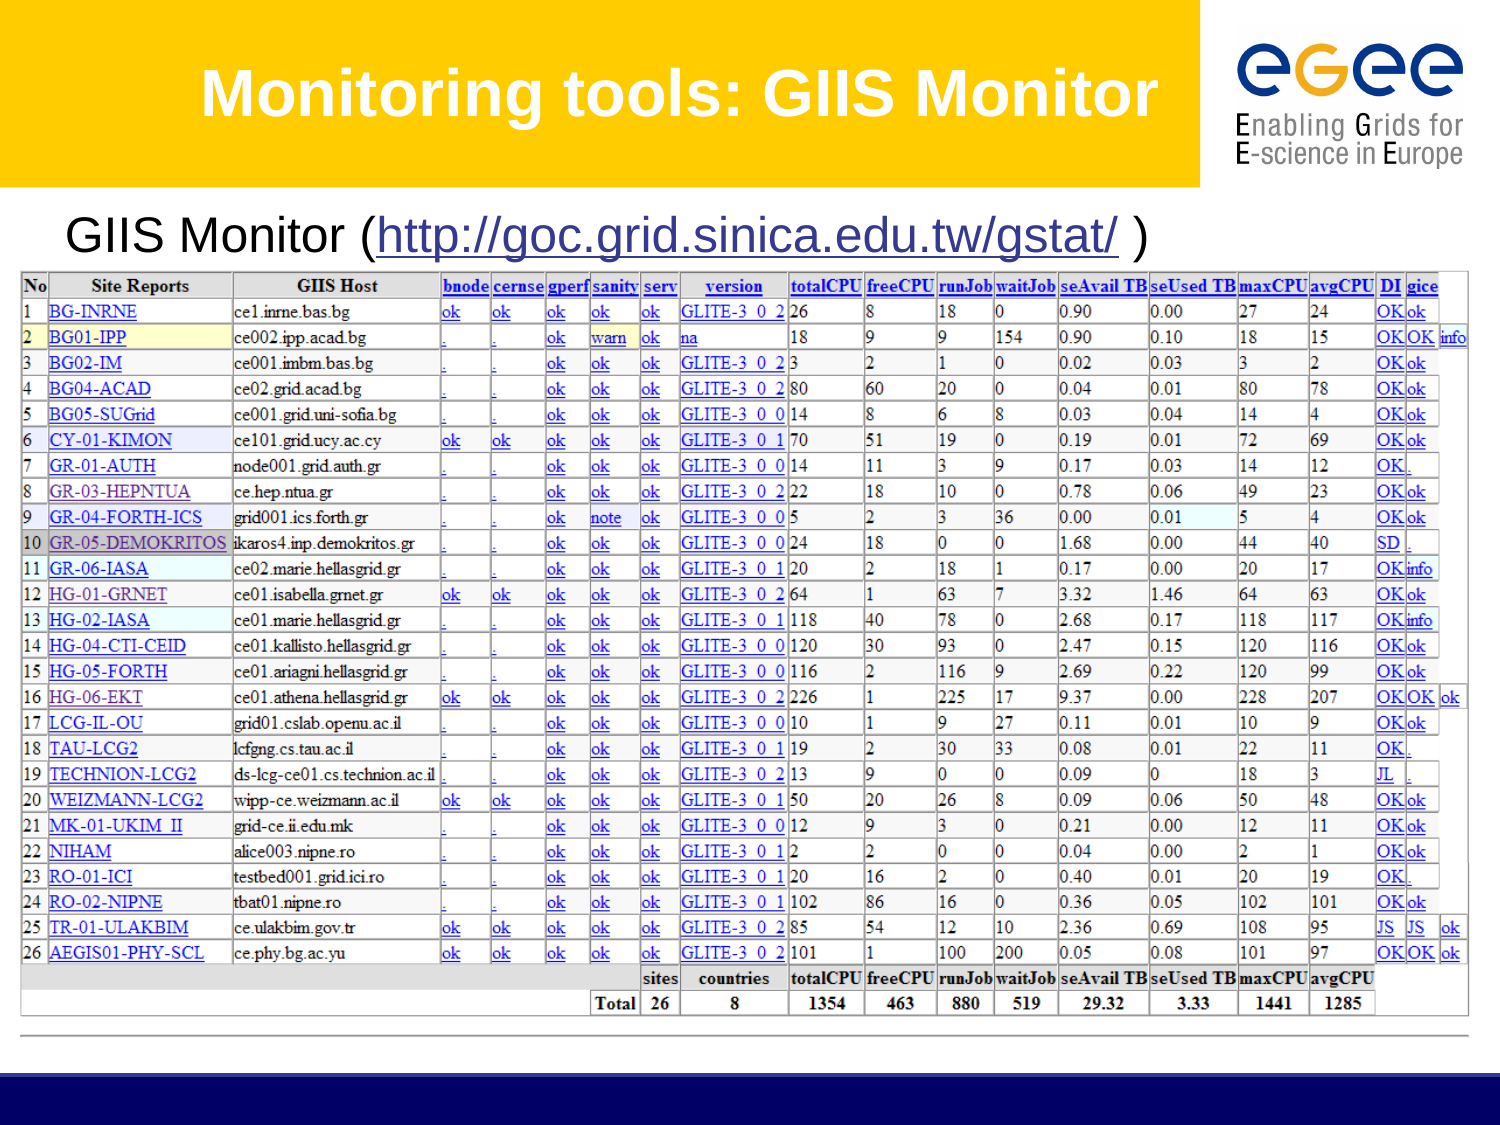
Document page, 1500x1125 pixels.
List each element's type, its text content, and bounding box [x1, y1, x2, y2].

title Monitoring tools: GIIS Monitor [12, 37, 1175, 150]
picture [1237, 24, 1463, 169]
picture [11, 265, 1477, 1051]
list GIIS Monitor (http://goc.grid.sinica.edu.tw/gstat/ ) [50, 200, 1463, 265]
